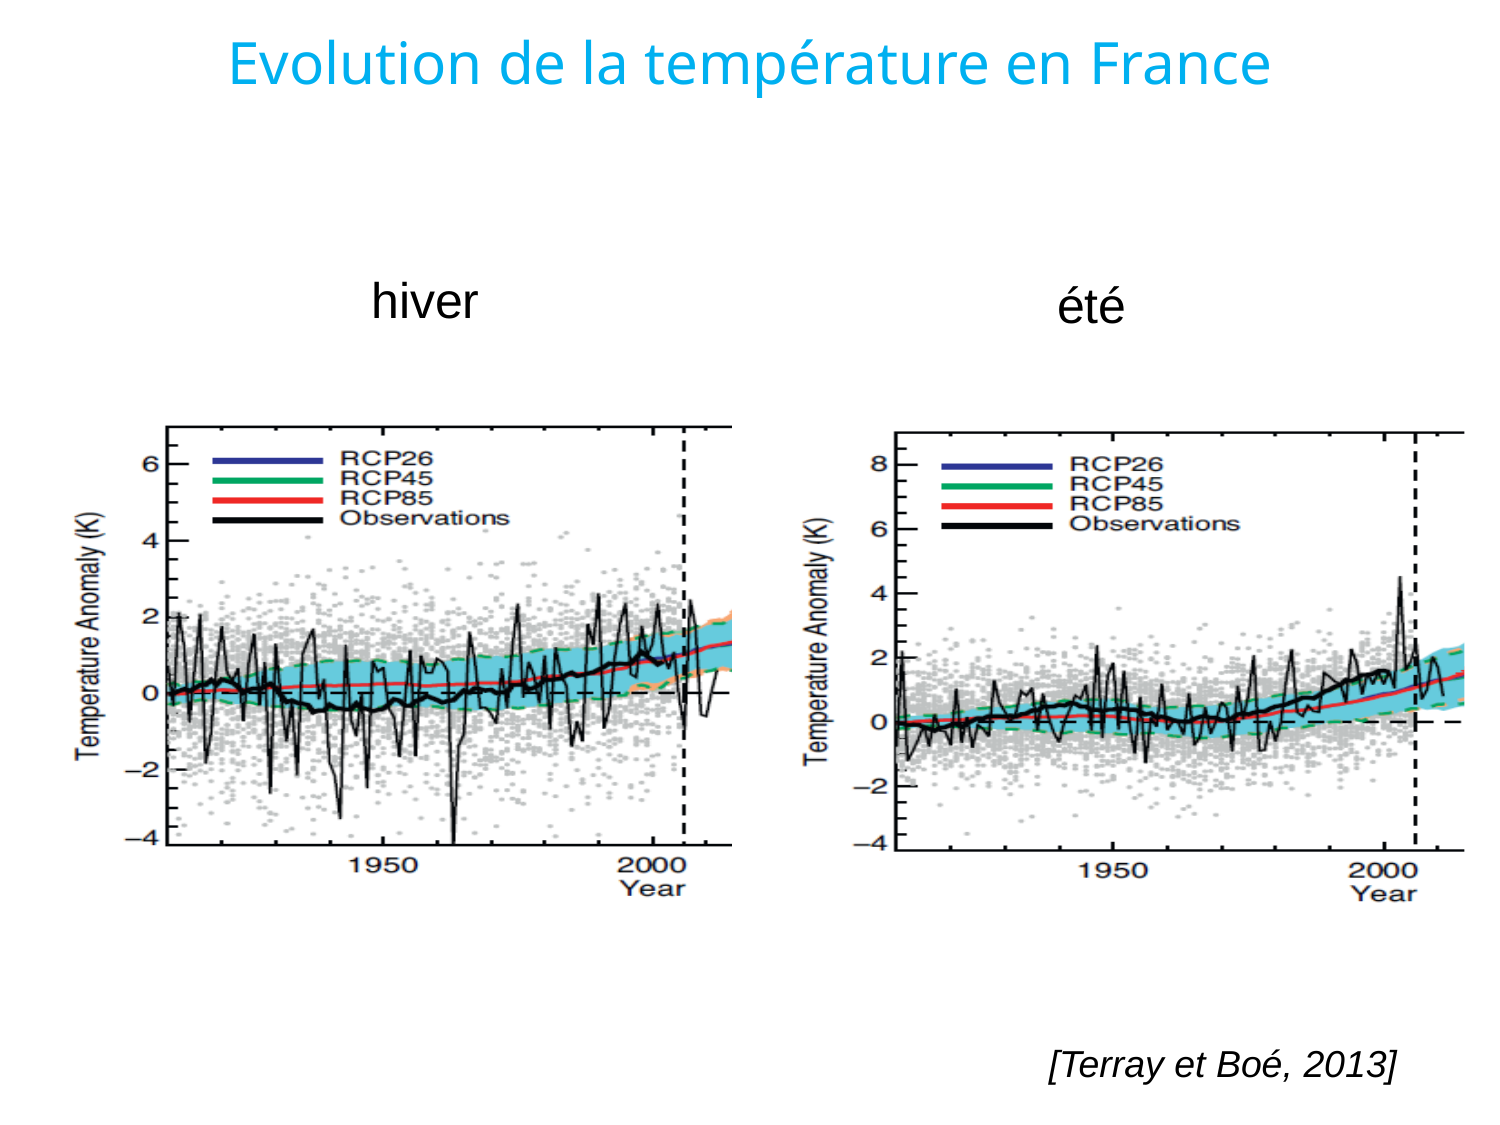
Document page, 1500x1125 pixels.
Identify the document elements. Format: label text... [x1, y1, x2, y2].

text_box hiver [313, 261, 538, 337]
picture [37, 401, 732, 907]
text_box été [980, 265, 1205, 368]
text_box Evolution de la température en France [41, 19, 1459, 114]
text_box [Terray et Boé, 2013] [1033, 1032, 1473, 1093]
picture [765, 402, 1465, 905]
